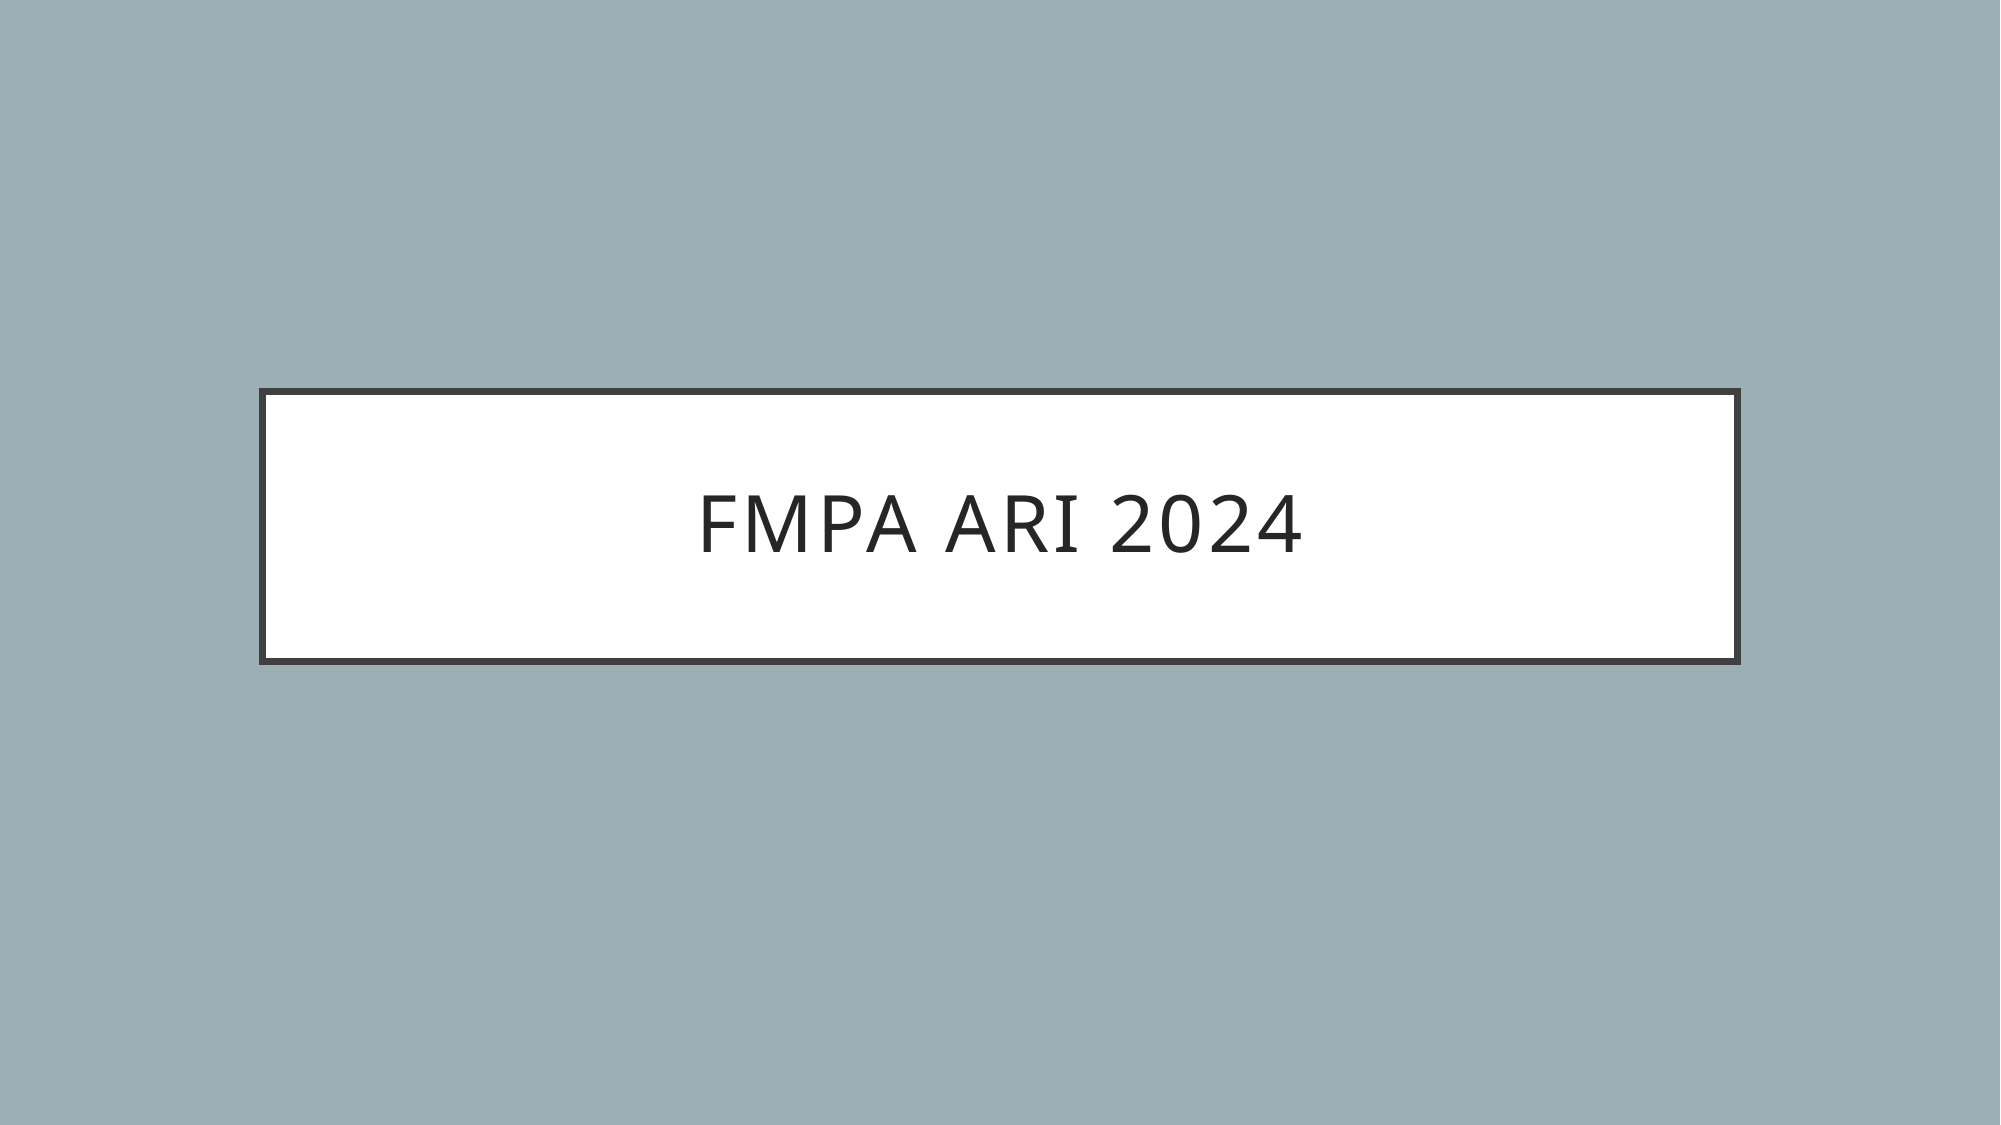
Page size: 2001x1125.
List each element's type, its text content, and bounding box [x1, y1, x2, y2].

title FMPA ARI 2024 [262, 391, 1738, 662]
